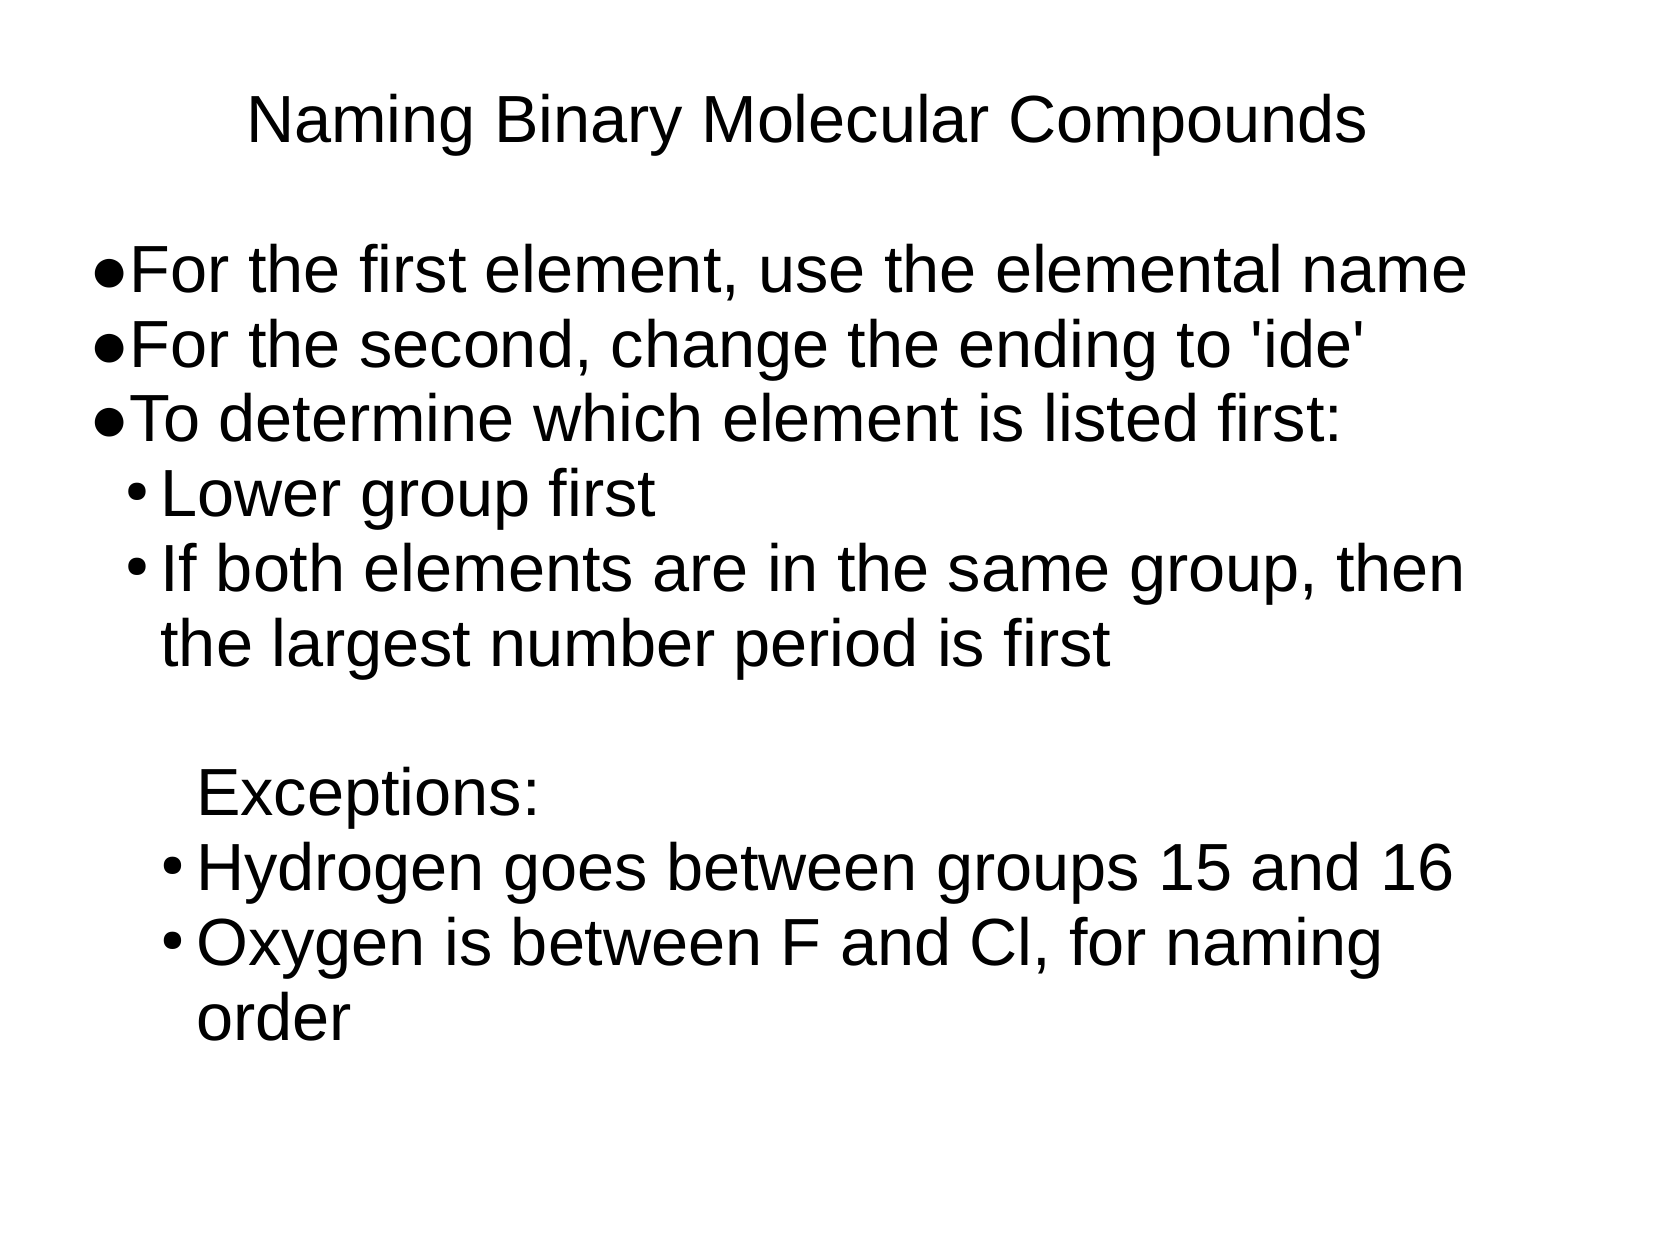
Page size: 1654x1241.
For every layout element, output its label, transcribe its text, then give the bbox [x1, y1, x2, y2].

text_box Naming Binary Molecular Compounds ●For the first element, use the elemental name ●For the second, change the ending to 'ide' ●To determine which element is listed first: Lower group first If both elements are in the same group, then the largest number period is first Exceptions: Hydrogen goes between groups 15 and 16 Oxygen is between F and Cl, for naming order [75, 75, 1540, 1062]
